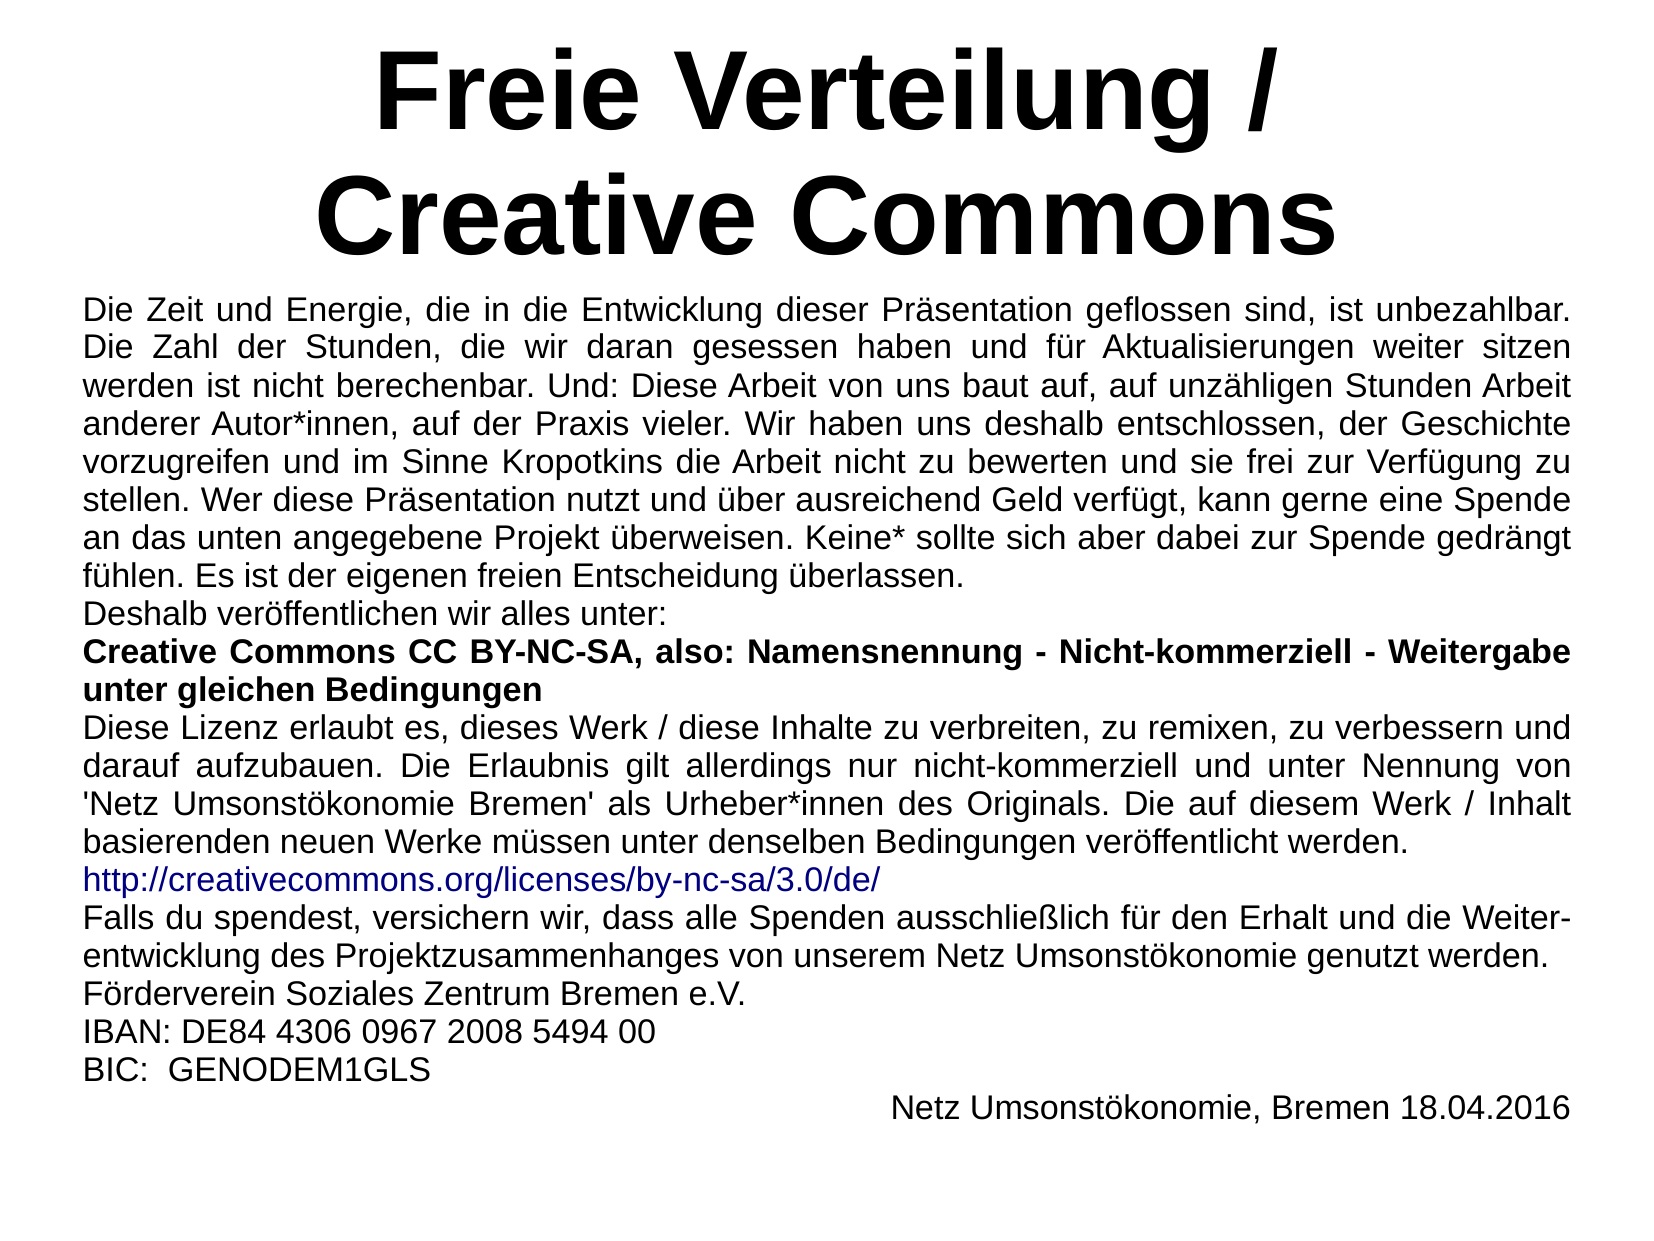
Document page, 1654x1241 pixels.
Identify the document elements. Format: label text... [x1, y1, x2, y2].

list Die Zeit und Energie, die in die Entwicklung dieser Präsentation geflossen sind, ist unbezahlbar. Die Zahl der Stunden, die wir daran gesessen haben und für Aktualisierungen weiter sitzen werden ist nicht berechenbar. Und: Diese Arbeit von uns baut auf, auf unzähligen Stunden Arbeit anderer Autor*innen, auf der Praxis vieler. Wir haben uns deshalb entschlossen, der Geschichte vorzugreifen und im Sinne Kropotkins die Arbeit nicht zu bewerten und sie frei zur Verfügung zu stellen. Wer diese Präsentation nutzt und über ausreichend Geld verfügt, kann gerne eine Spende an das unten angegebene Projekt überweisen. Keine* sollte sich aber dabei zur Spende gedrängt fühlen. Es ist der eigenen freien Entscheidung überlassen. Deshalb veröffentlichen wir alles unter: Creative Commons CC BY-NC-SA, also: Namensnennung - Nicht-kommerziell - Weitergabe unter gleichen Bedingungen Diese Lizenz erlaubt es, dieses Werk / diese Inhalte zu verbreiten, zu remixen, zu verbessern und darauf aufzubauen. Die Erlaubnis gilt allerdings nur nicht-kommerziell und unter Nennung von 'Netz Umsonstökonomie Bremen' als Urheber*innen des Originals. Die auf diesem Werk / Inhalt basierenden neuen Werke müssen unter denselben Bedingungen veröffentlicht werden. http://creativecommons.org/licenses/by-nc-sa/3.0/de/ Falls du spendest, versichern wir, dass alle Spenden ausschließlich für den Erhalt und die Weiter-entwicklung des Projektzusammenhanges von unserem Netz Umsonstökonomie genutzt werden. Förderverein Soziales Zentrum Bremen e.V. IBAN: DE84 4306 0967 2008 5494 00 BIC: GENODEM1GLS Netz Umsonstökonomie, Bremen 18.04.2016 [82, 290, 1571, 1170]
title Freie Verteilung / Creative Commons [82, 26, 1571, 280]
